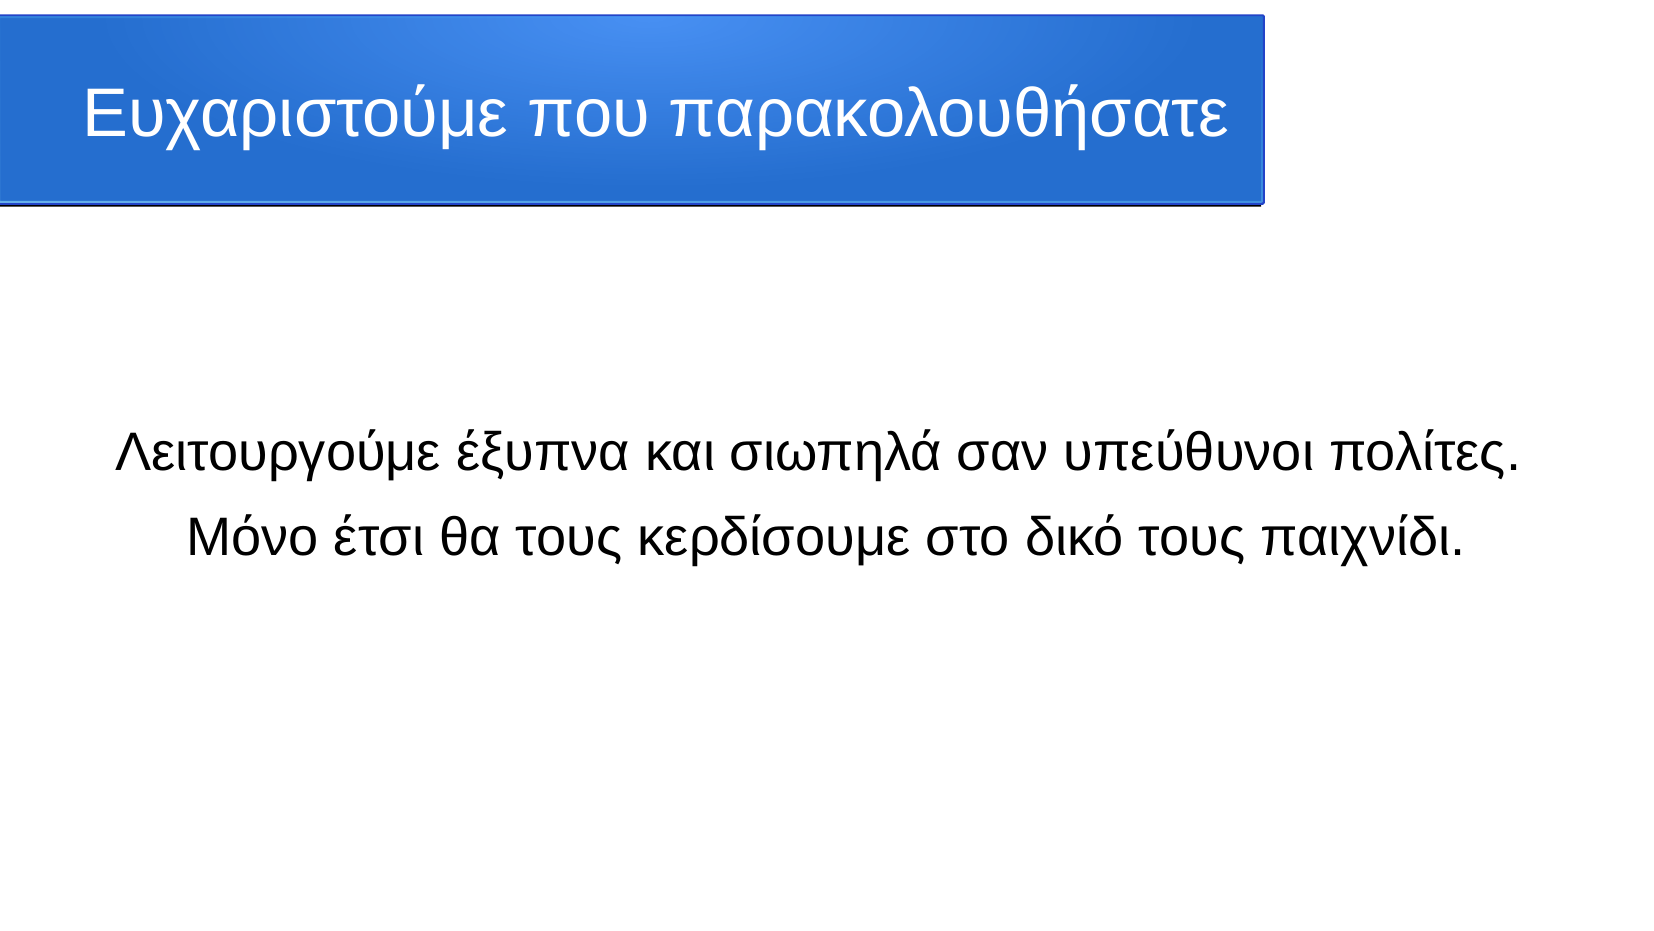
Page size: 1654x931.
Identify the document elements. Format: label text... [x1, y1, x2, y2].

title Ευχαριστούμε που παρακολουθήσατε [82, 35, 1235, 189]
list Λειτουργούμε έξυπνα και σιωπηλά σαν υπεύθυνοι πολίτες. Μόνο έτσι θα τους κερδίσουμε στο δικό τους παιχνίδι. [82, 224, 1571, 764]
